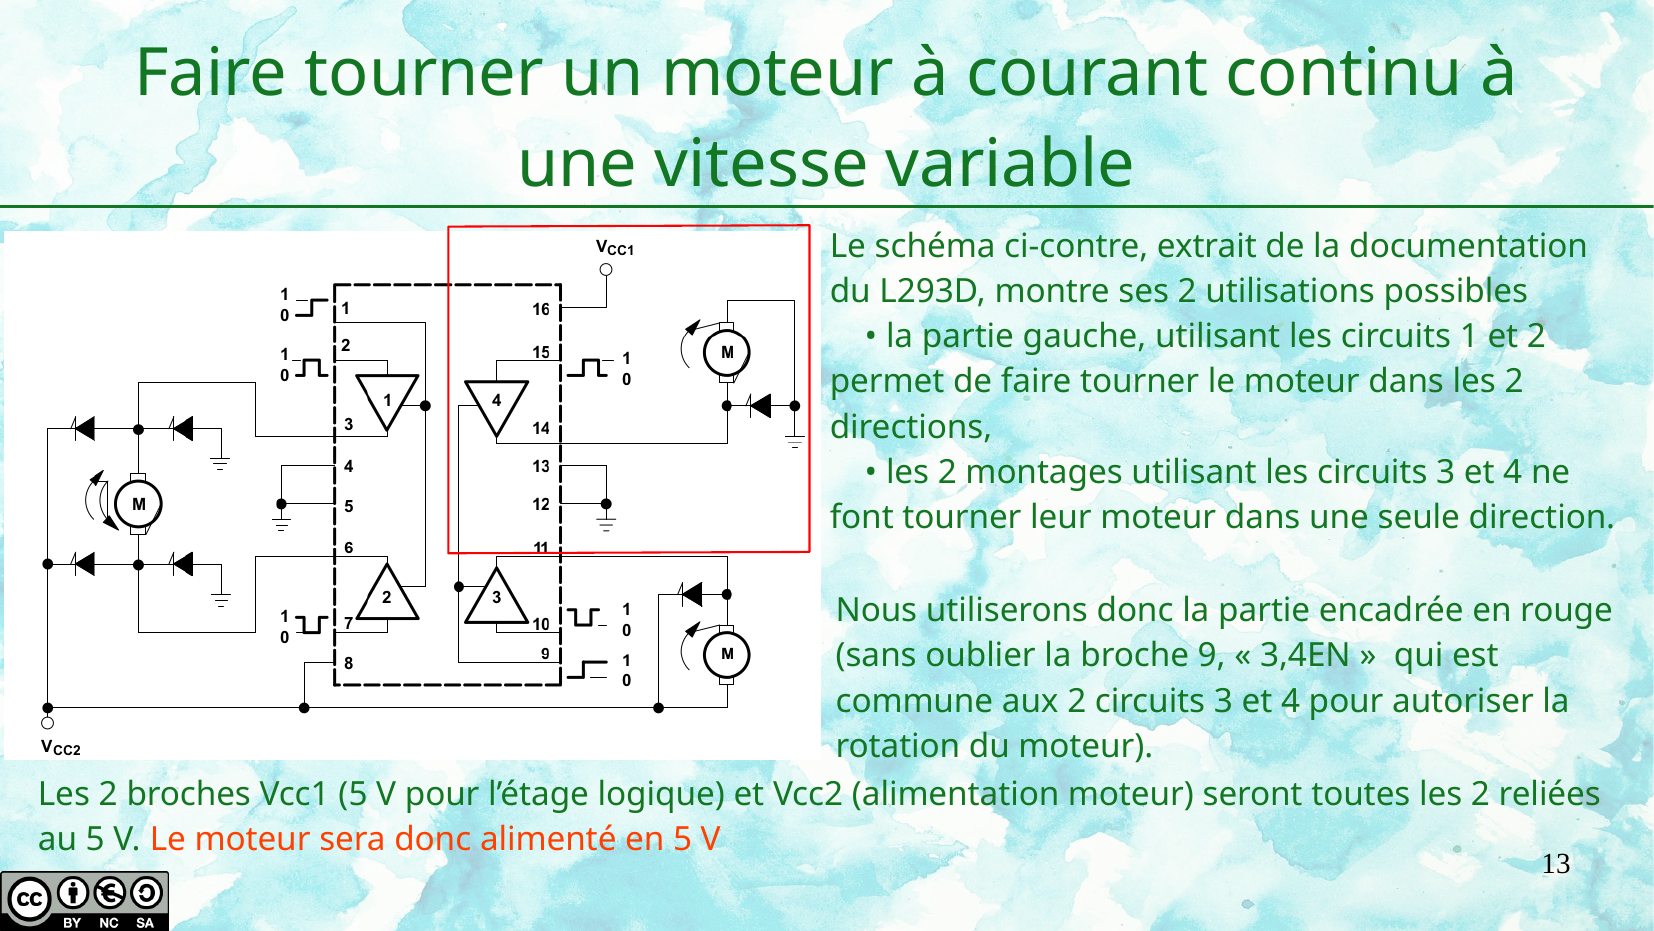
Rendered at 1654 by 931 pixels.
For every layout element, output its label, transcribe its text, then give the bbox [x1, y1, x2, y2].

text_box Le schéma ci-contre, extrait de la documentation du L293D, montre ses 2 utilisations possibles • la partie gauche, utilisant les circuits 1 et 2 permet de faire tourner le moteur dans les 2 directions, • les 2 montages utilisant les circuits 3 et 4 ne font tourner leur moteur dans une seule direction. [814, 214, 1642, 609]
title Faire tourner un moteur à courant continu à une vitesse variable [82, 23, 1571, 206]
picture [4, 231, 820, 760]
text_box Nous utiliserons donc la partie encadrée en rouge (sans oublier la broche 9, « 3,4EN » qui est commune aux 2 circuits 3 et 4 pour autoriser la rotation du moteur). [820, 578, 1654, 775]
text_box Les 2 broches Vcc1 (5 V pour l’étage logique) et Vcc2 (alimentation moteur) seront toutes les 2 reliées au 5 V. Le moteur sera donc alimenté en 5 V [23, 762, 1625, 869]
picture [450, 231, 808, 552]
picture [0, 871, 169, 931]
